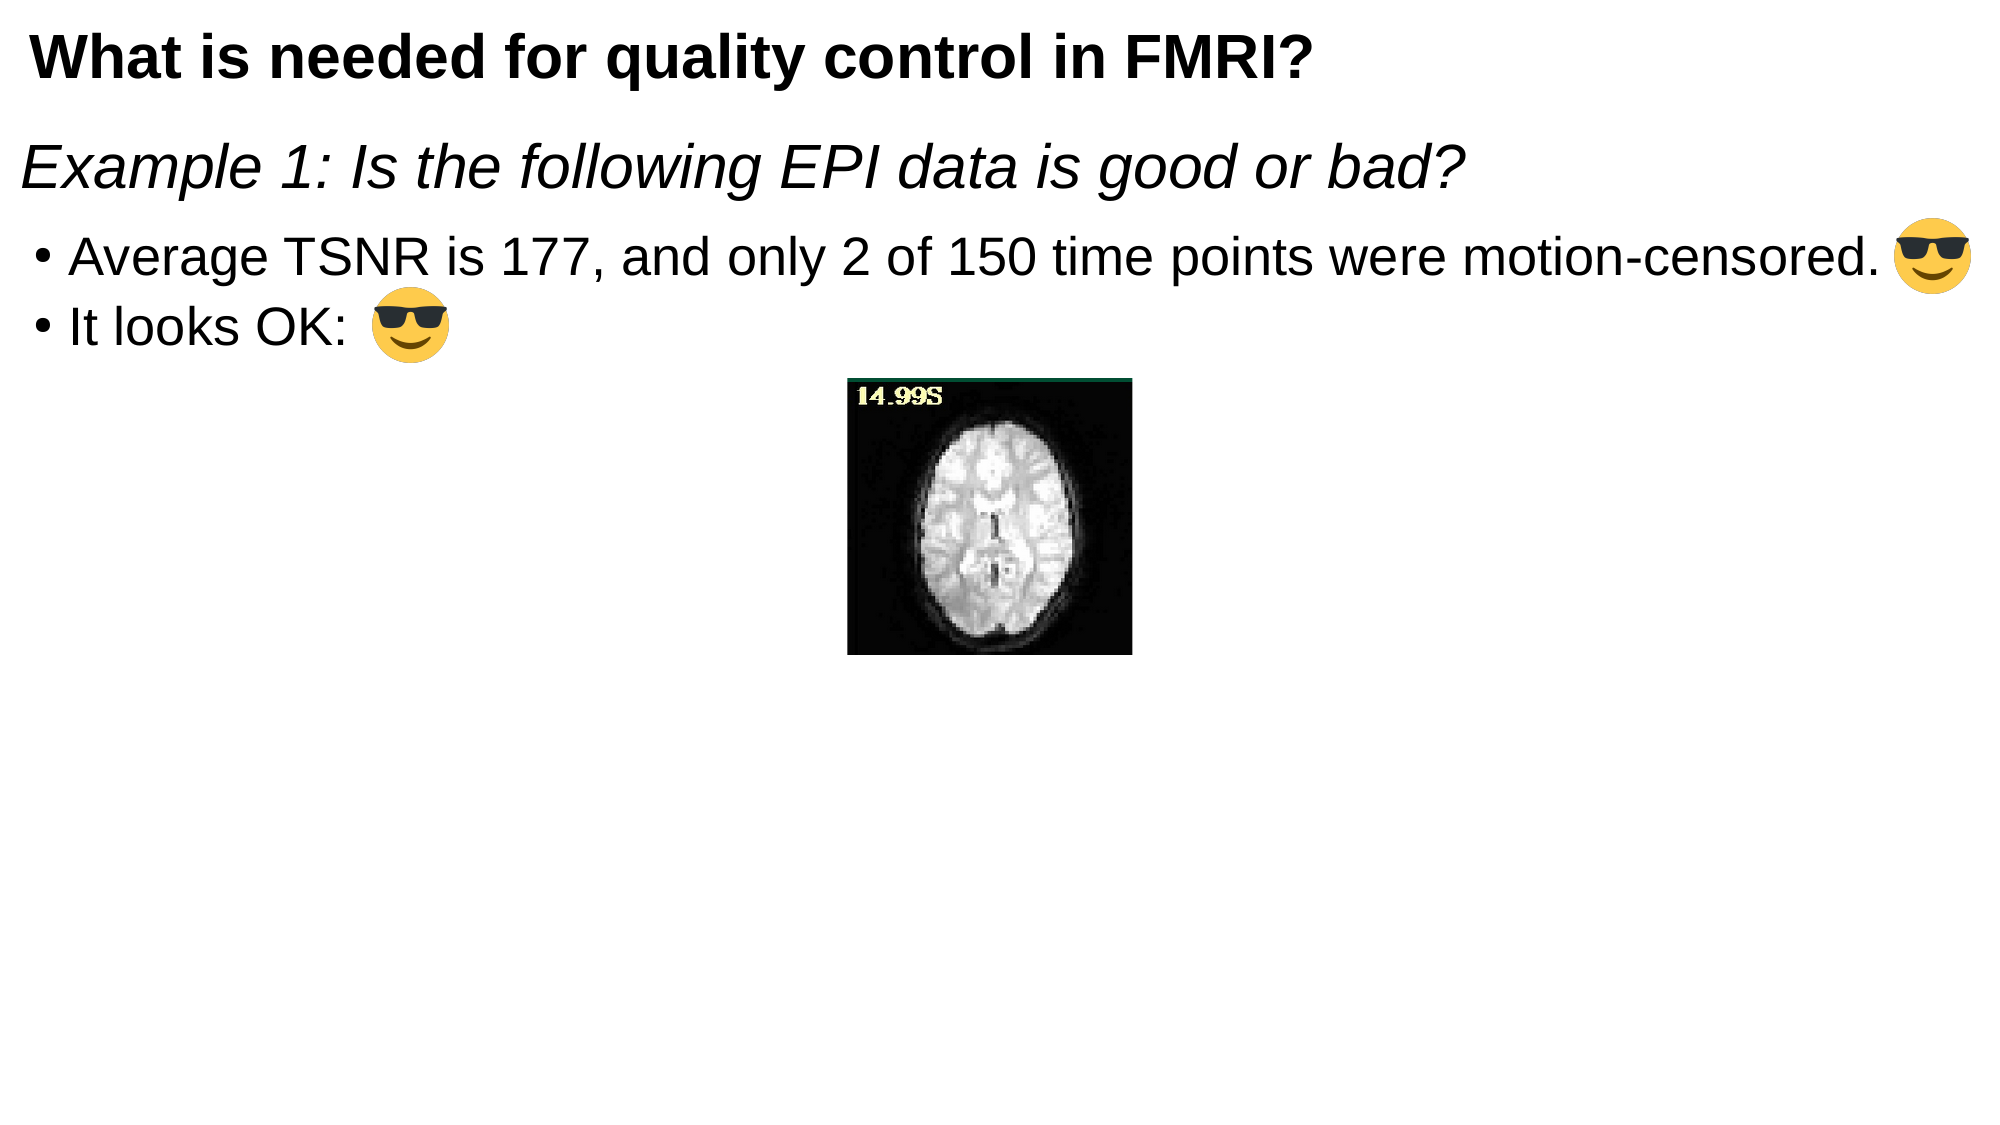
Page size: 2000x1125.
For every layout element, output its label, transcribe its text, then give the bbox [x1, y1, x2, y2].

picture [1892, 216, 1973, 296]
picture [370, 285, 451, 365]
text_box Average TSNR is 177, and only 2 of 150 time points were motion-censored. It looks OK: [18, 210, 1934, 365]
picture [847, 378, 1133, 655]
text_box What is needed for quality control in FMRI? [14, 15, 1344, 100]
text_box Example 1: Is the following EPI data is good or bad? [5, 124, 1484, 210]
